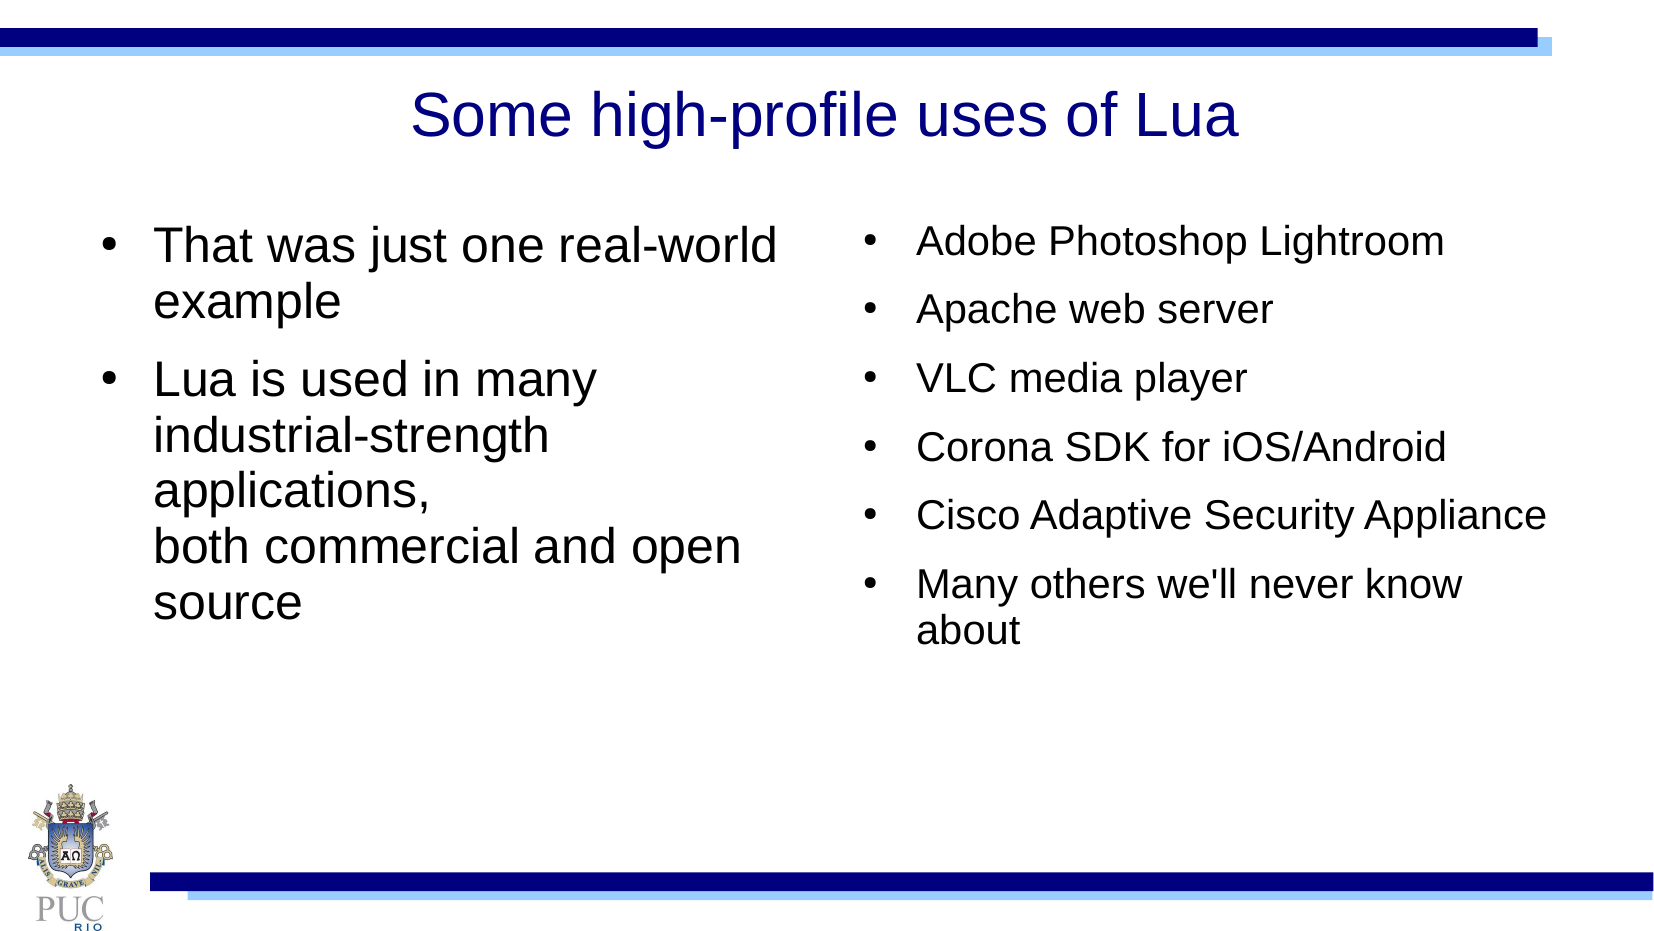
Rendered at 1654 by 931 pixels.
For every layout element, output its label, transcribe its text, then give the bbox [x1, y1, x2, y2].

title Some high-profile uses of Lua [37, 37, 1613, 193]
list Adobe Photoshop Lightroom Apache web server VLC media player Corona SDK for iOS/Android Cisco Adaptive Security Appliance Many others we'll never know about [845, 217, 1572, 751]
picture [28, 784, 113, 931]
list That was just one real-world example Lua is used in many industrial-strength applications, both commercial and open source [82, 217, 809, 751]
